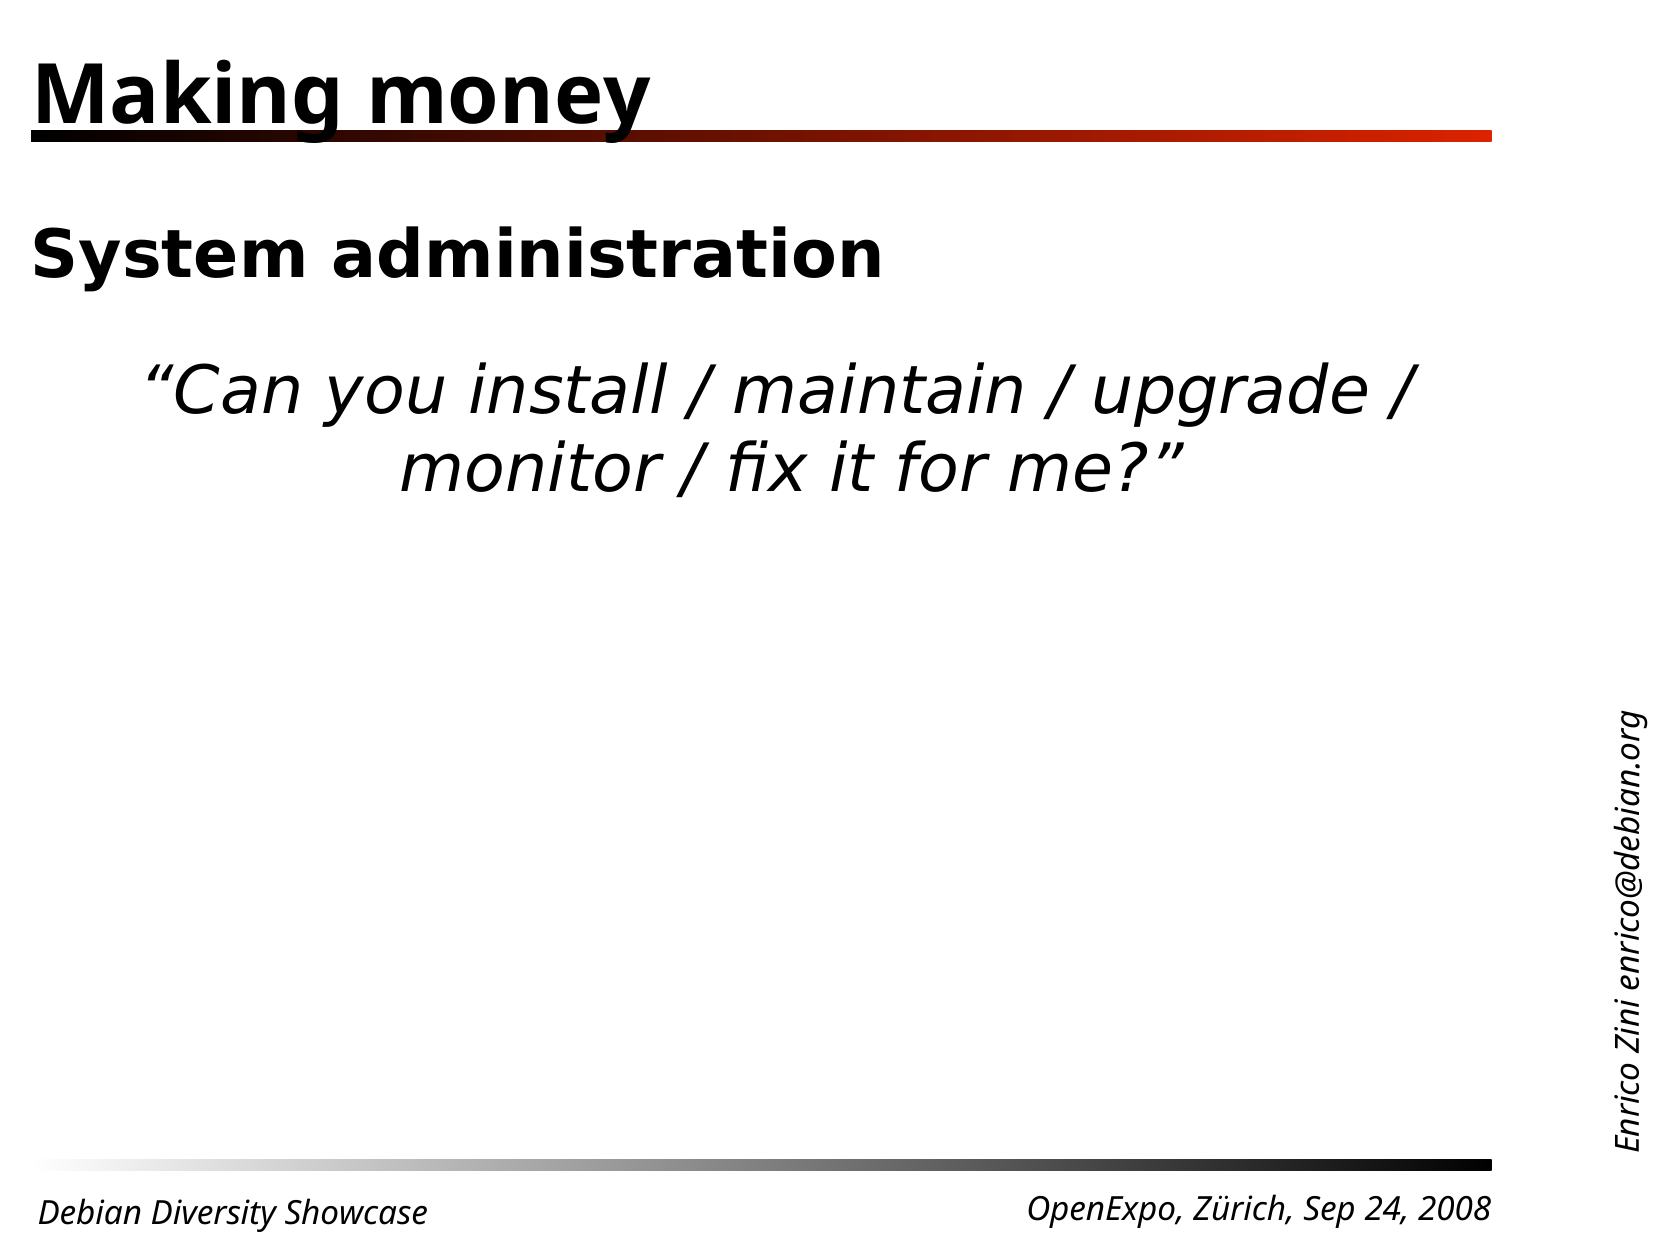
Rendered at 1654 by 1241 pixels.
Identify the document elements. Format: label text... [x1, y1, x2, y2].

text_box System administration “Can you install / maintain / upgrade / monitor / fix it for me?” [30, 215, 1495, 1089]
text_box Making money [31, 34, 1438, 168]
